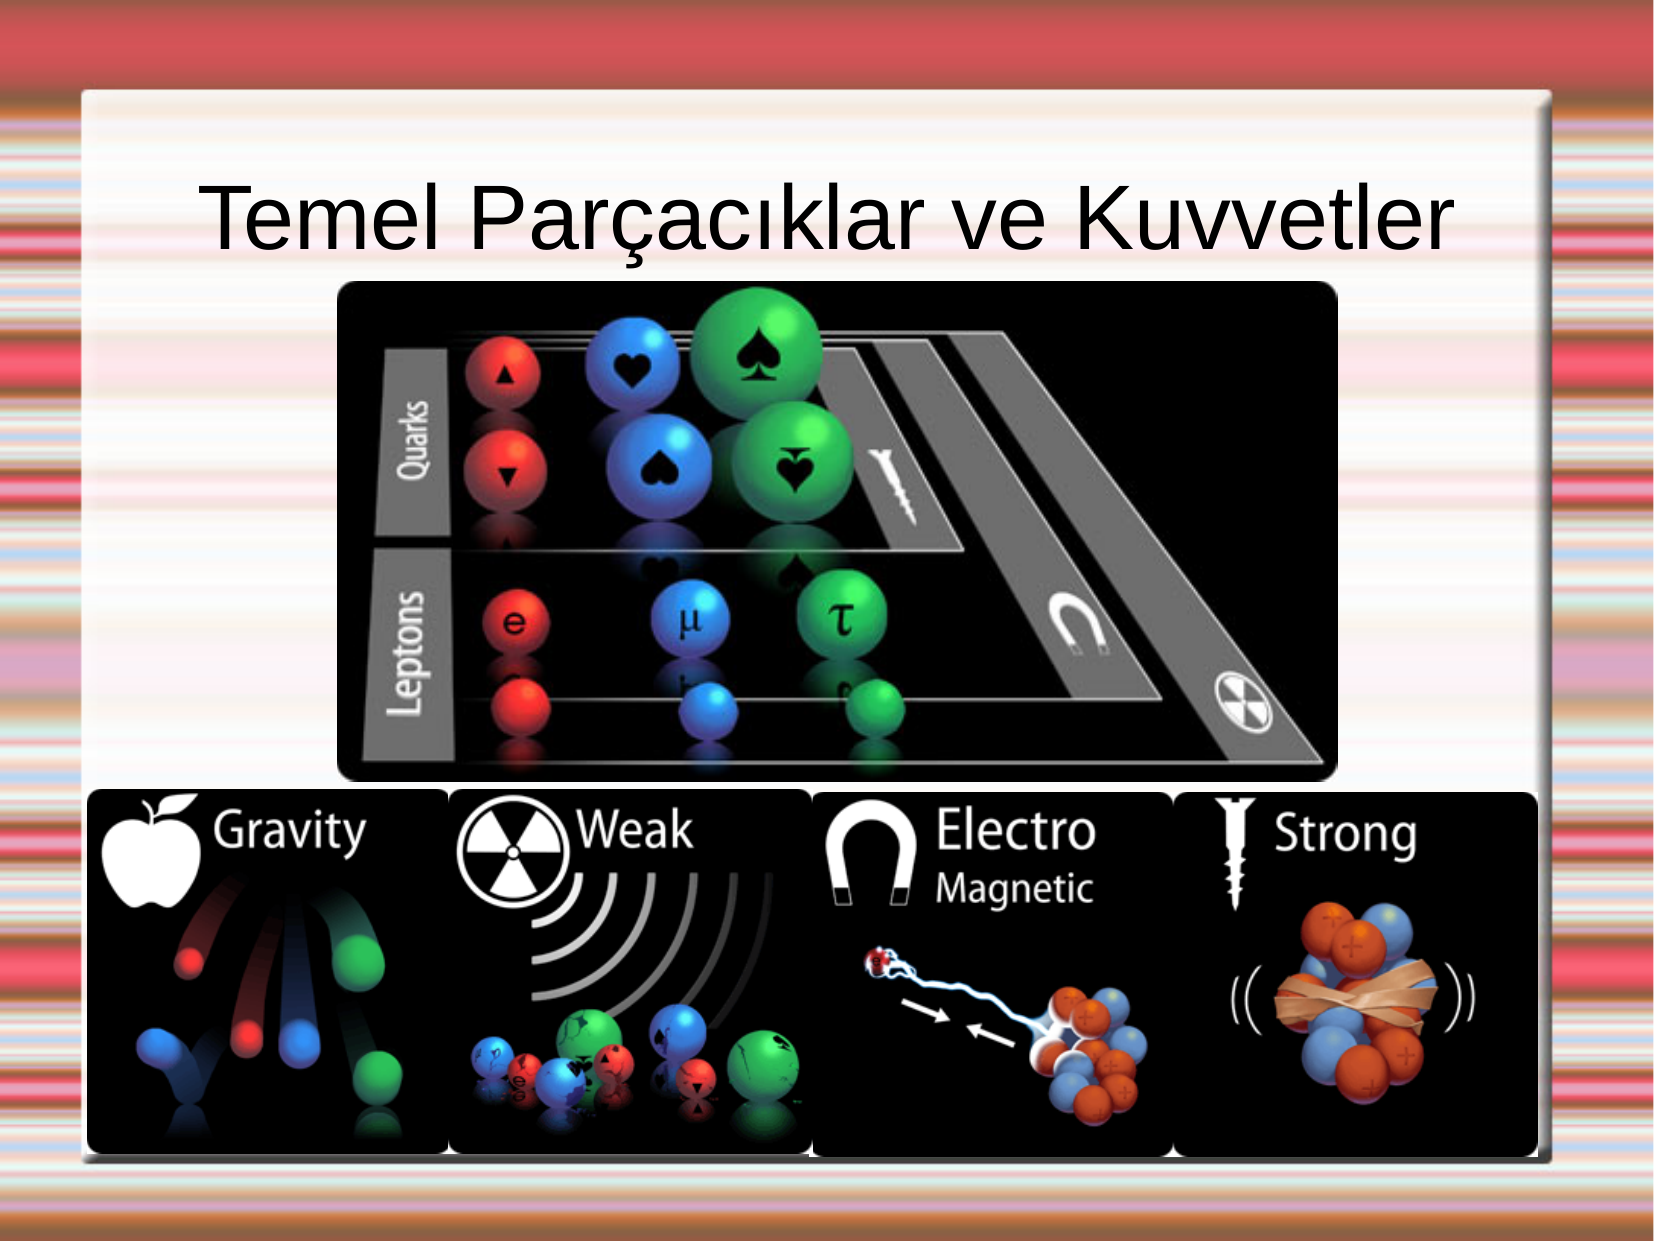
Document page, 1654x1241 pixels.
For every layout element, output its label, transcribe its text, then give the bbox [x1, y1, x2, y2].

title Temel Parçacıklar ve Kuvvetler [121, 114, 1534, 322]
picture [0, 0, 1654, 1241]
